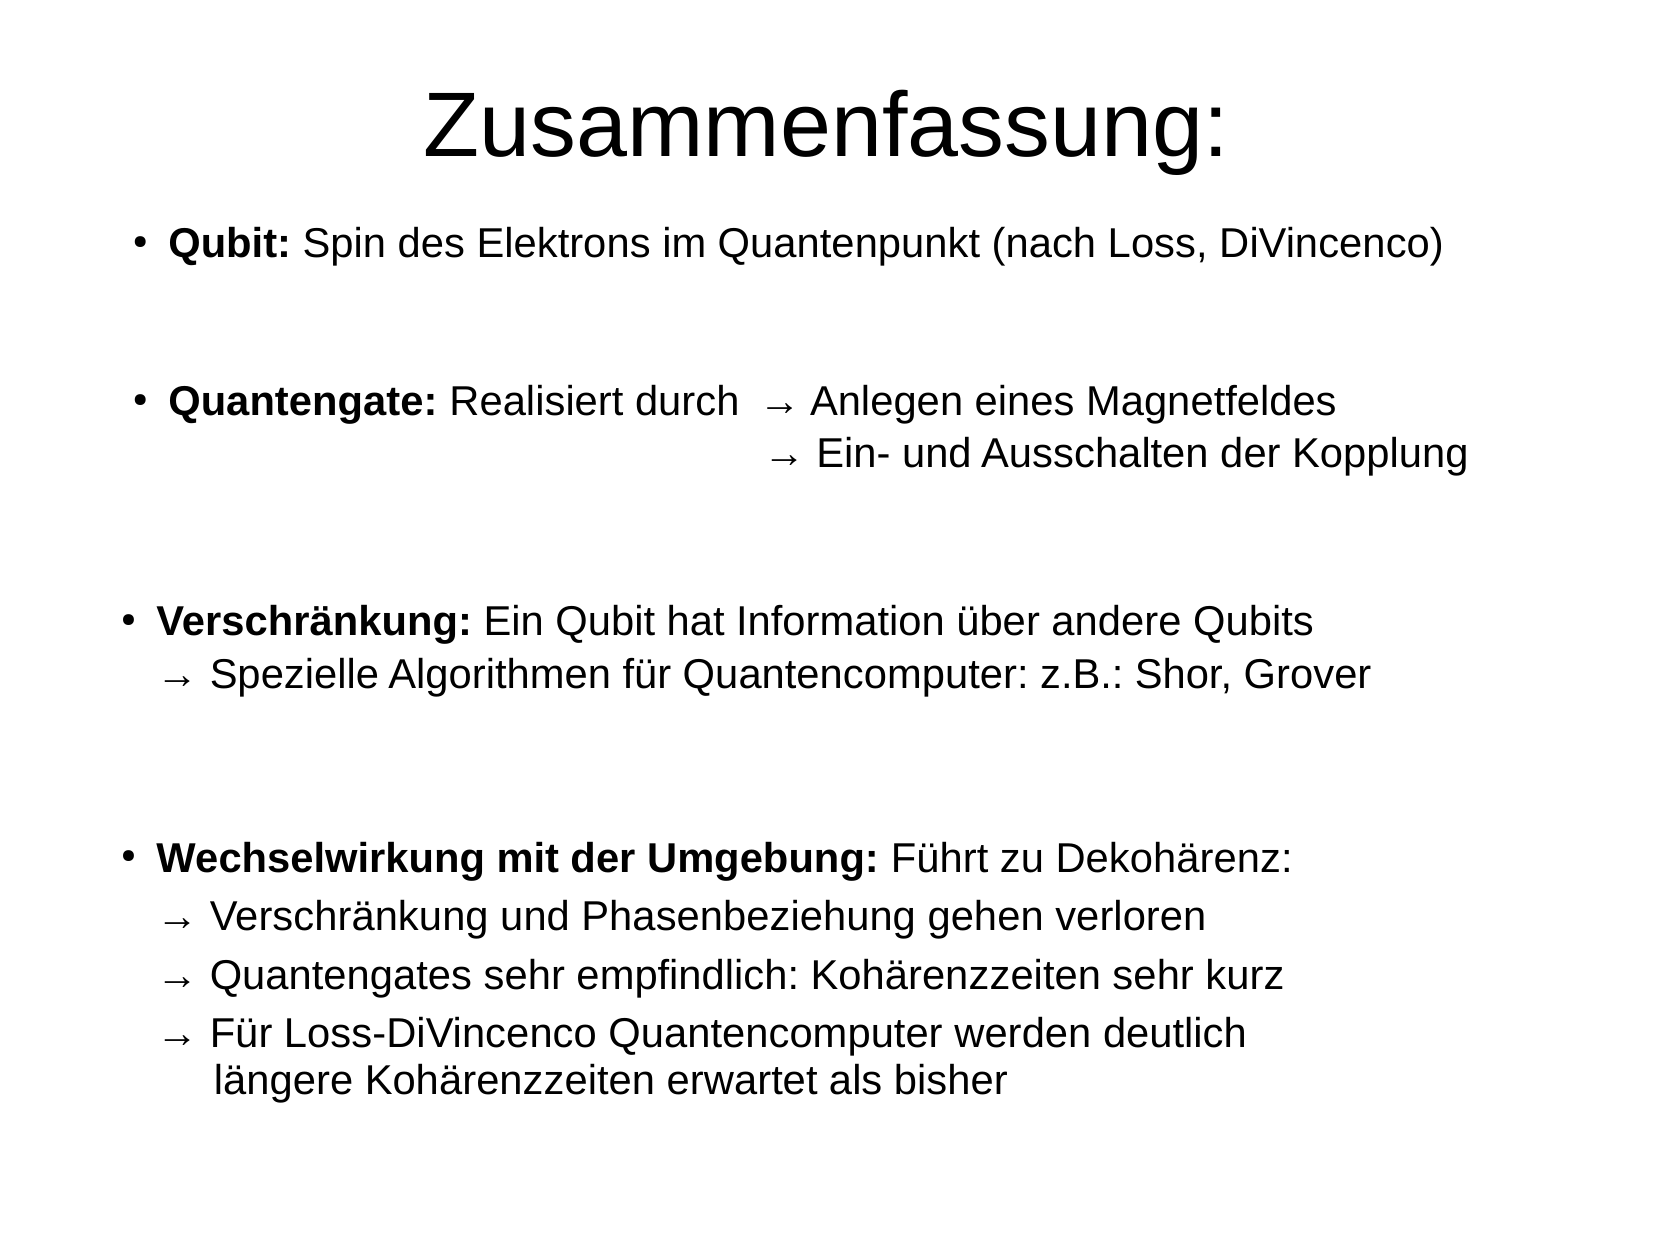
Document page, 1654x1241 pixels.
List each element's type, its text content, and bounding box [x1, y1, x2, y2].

text_box Qubit: Spin des Elektrons im Quantenpunkt (nach Loss, DiVincenco) Quantengate: Realisiert durch → Anlegen eines Magnetfeldes → Ein- und Ausschalten der Kopplung [118, 212, 1501, 488]
text_box Verschränkung: Ein Qubit hat Information über andere Qubits → Spezielle Algorithmen für Quantencomputer: z.B.: Shor, Grover [106, 590, 1406, 709]
title Zusammenfassung: [82, 43, 1571, 207]
text_box Wechselwirkung mit der Umgebung: Führt zu Dekohärenz: → Verschränkung und Phasenbeziehung gehen verloren → Quantengates sehr empfindlich: Kohärenzzeiten sehr kurz → Für Loss-DiVincenco Quantencomputer werden deutlich längere Kohärenzzeiten erwartet als bisher [106, 826, 1406, 1113]
